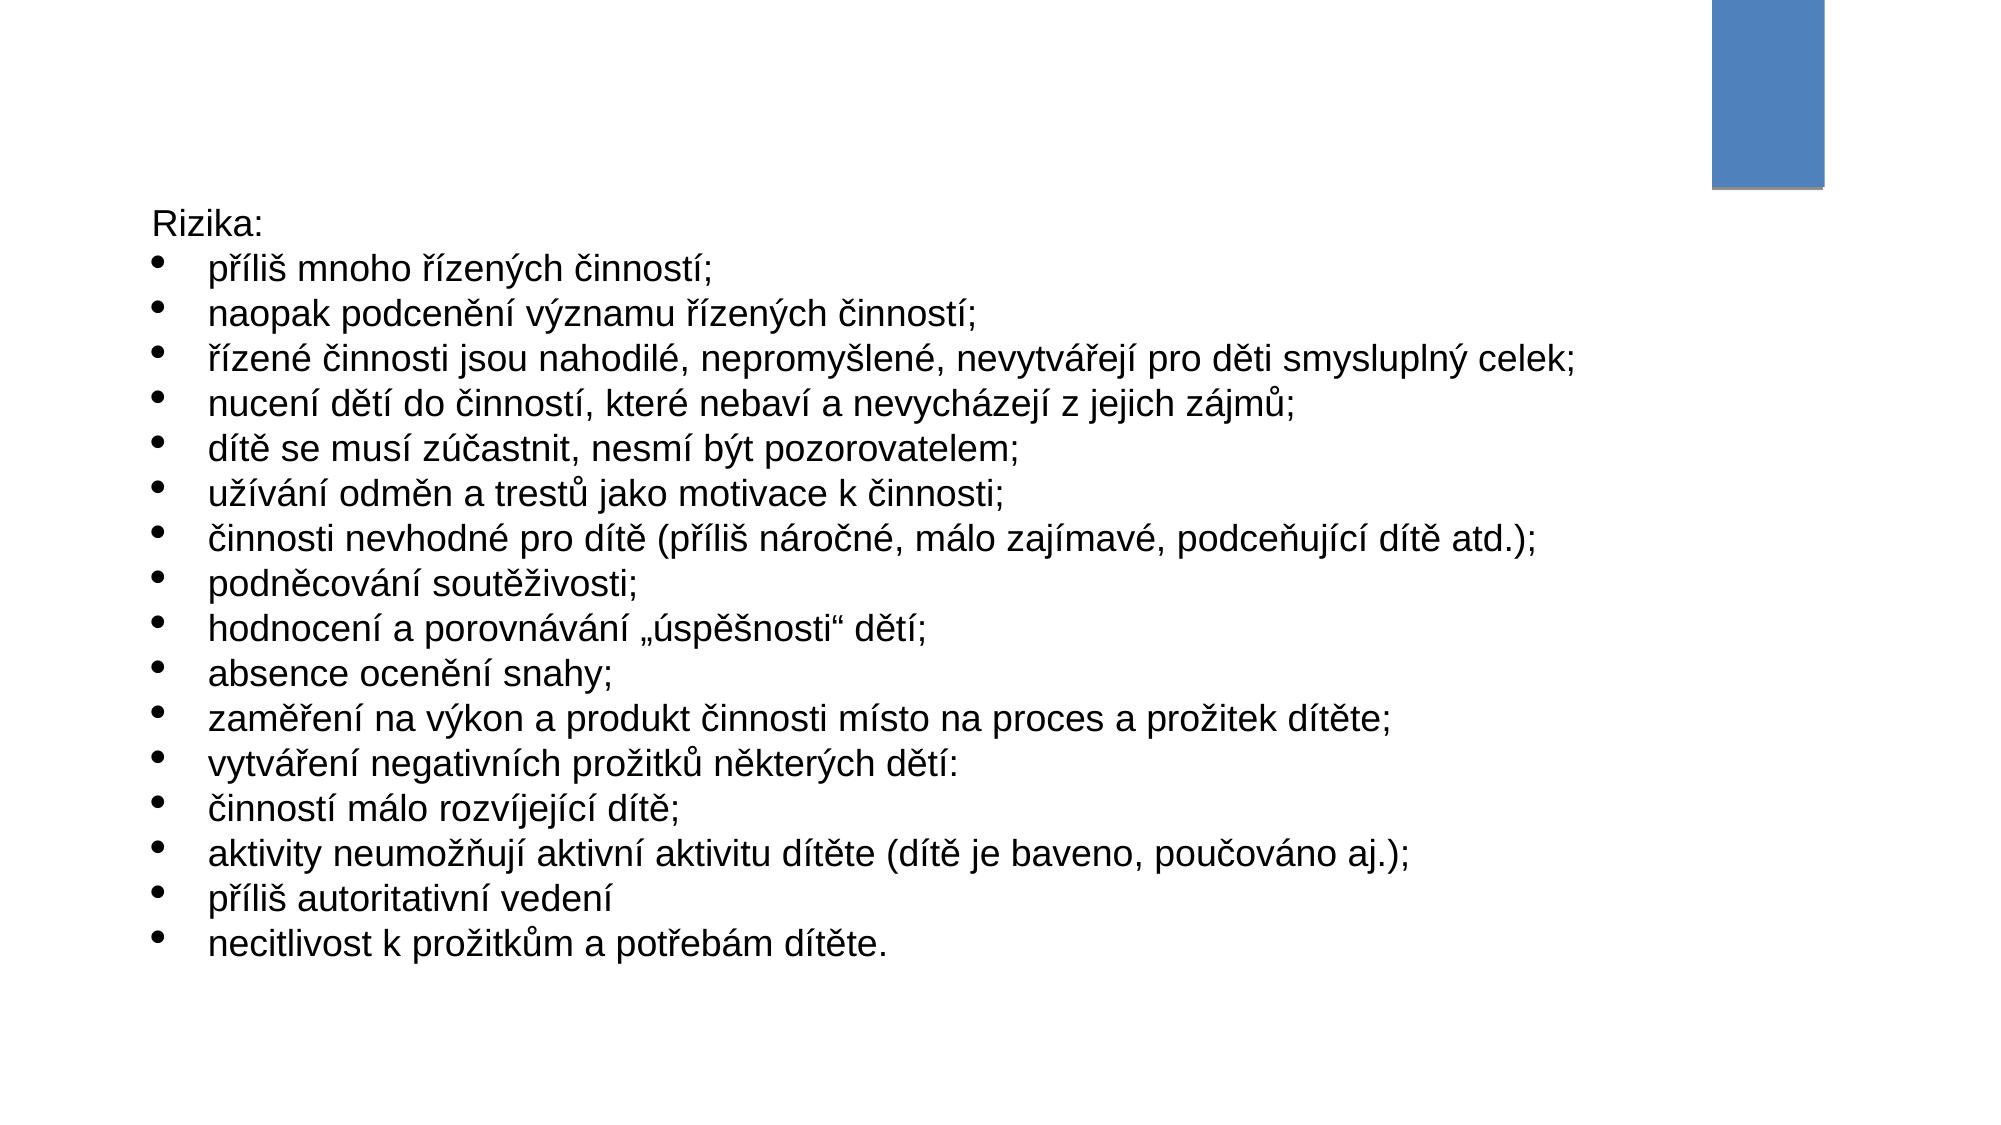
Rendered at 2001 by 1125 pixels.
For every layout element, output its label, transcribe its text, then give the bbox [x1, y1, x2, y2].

text_box Rizika: příliš mnoho řízených činností; naopak podcenění významu řízených činností; řízené činnosti jsou nahodilé, nepromyšlené, nevytvářejí pro děti smysluplný celek; nucení dětí do činností, které nebaví a nevycházejí z jejich zájmů; dítě se musí zúčastnit, nesmí být pozorovatelem; užívání odměn a trestů jako motivace k činnosti; činnosti nevhodné pro dítě (příliš náročné, málo zajímavé, podceňující dítě atd.); podněcování soutěživosti; hodnocení a porovnávání „úspěšnosti“ dětí; absence ocenění snahy; zaměření na výkon a produkt činnosti místo na proces a prožitek dítěte; vytváření negativních prožitků některých dětí: činností málo rozvíjející dítě; aktivity neumožňují aktivní aktivitu dítěte (dítě je baveno, poučováno aj.); příliš autoritativní vedení necitlivost k prožitkům a potřebám dítěte. [136, 191, 1947, 1025]
